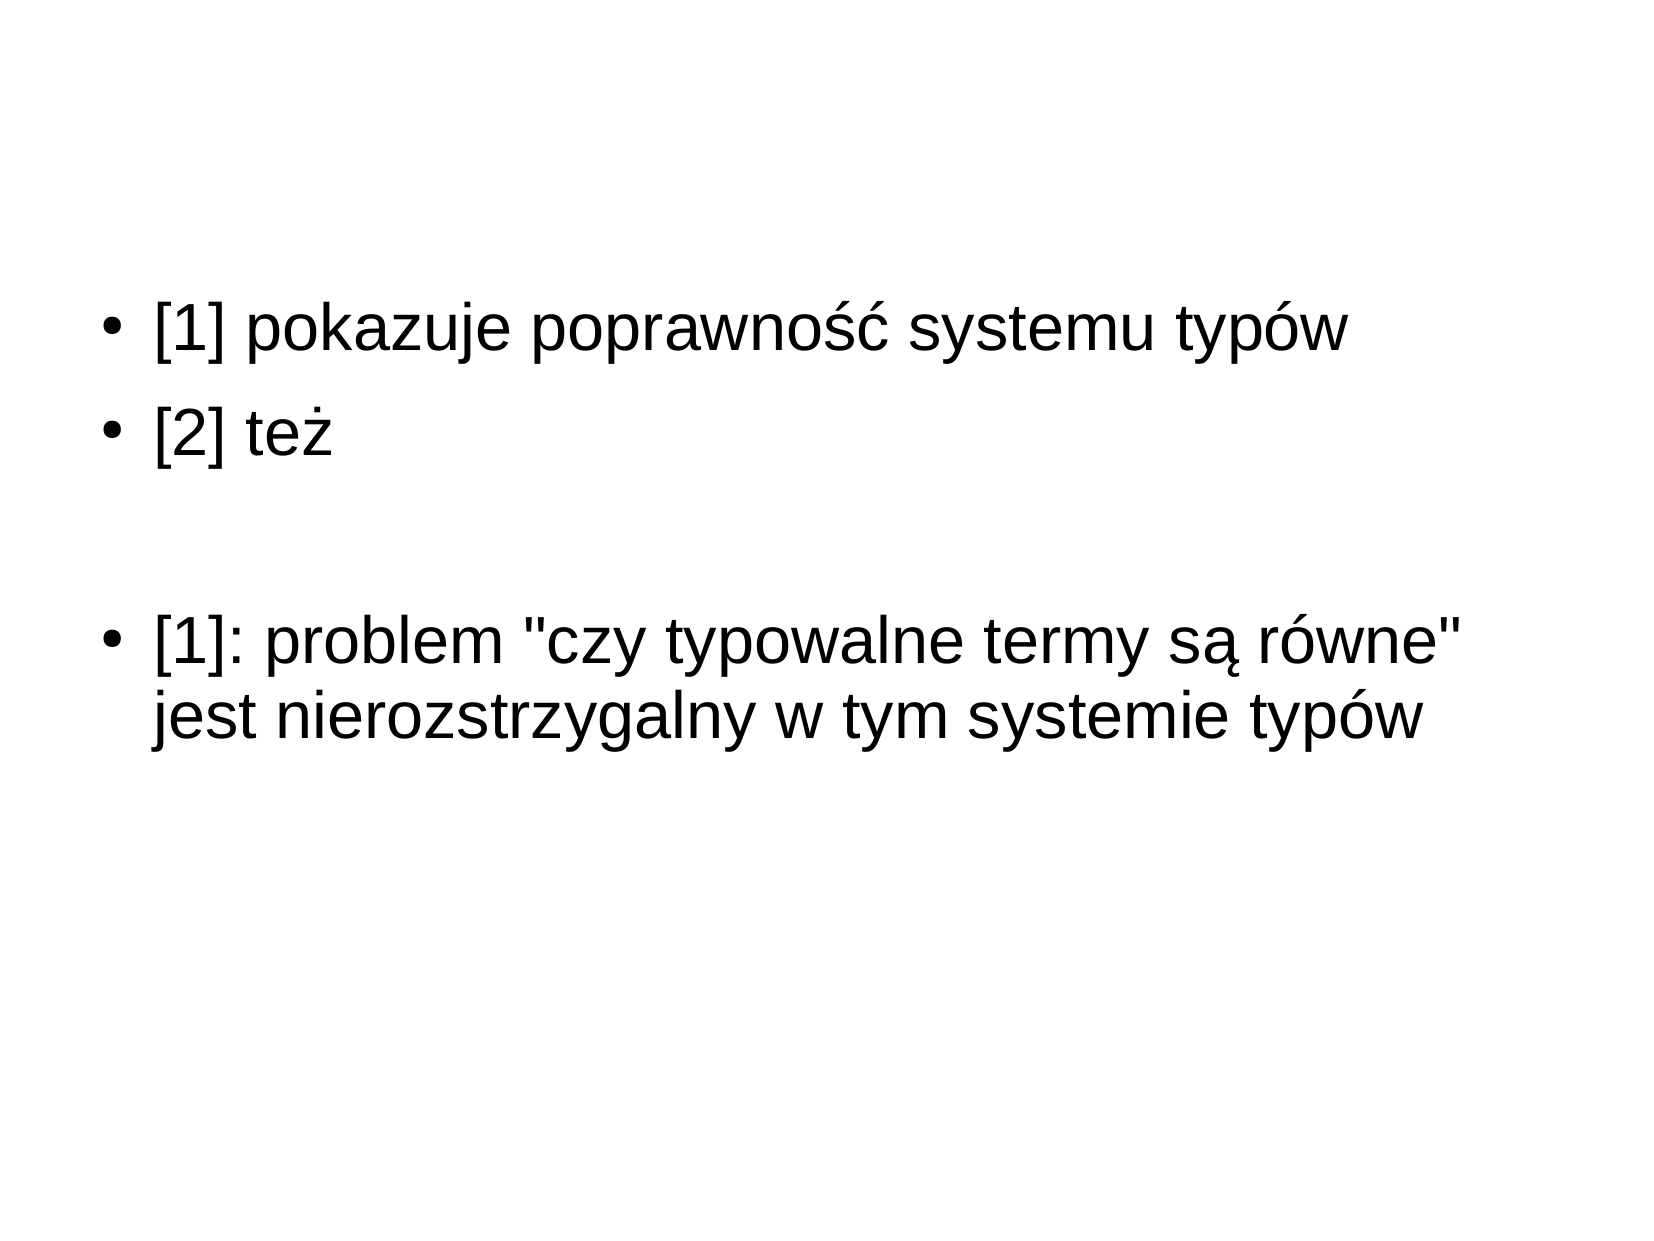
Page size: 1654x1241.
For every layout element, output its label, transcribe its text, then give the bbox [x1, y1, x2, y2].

list [1] pokazuje poprawność systemu typów [2] też [1]: problem "czy typowalne termy są równe" jest nierozstrzygalny w tym systemie typów [82, 290, 1571, 1109]
